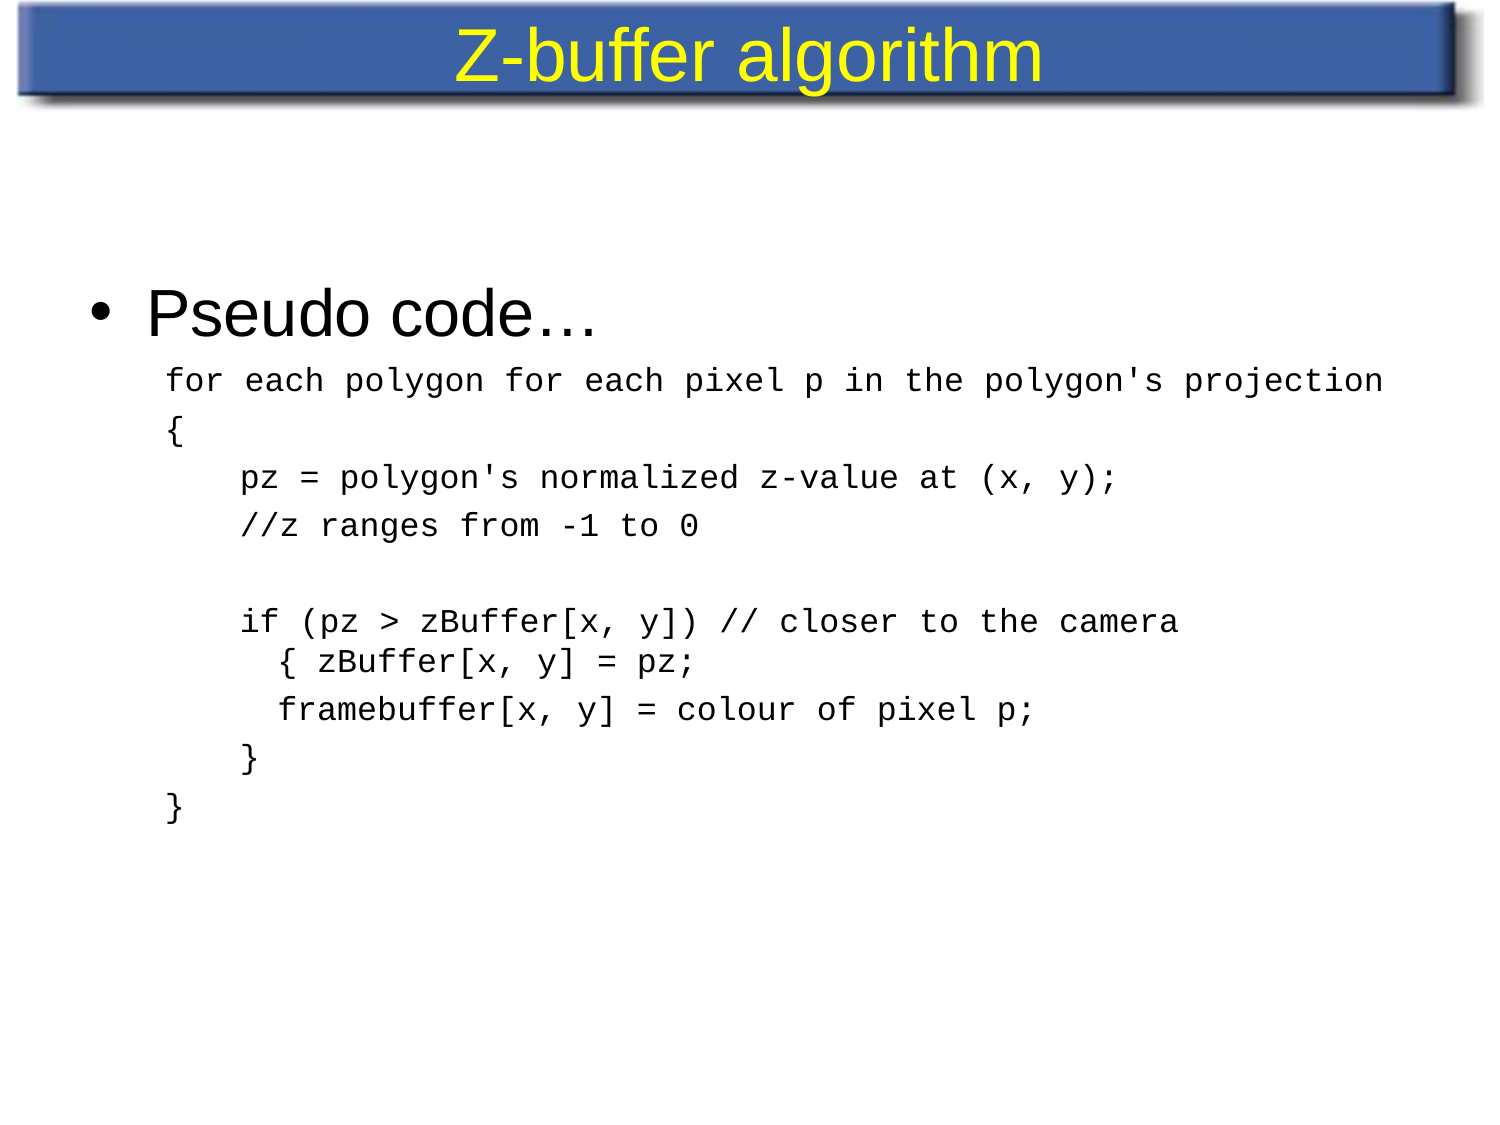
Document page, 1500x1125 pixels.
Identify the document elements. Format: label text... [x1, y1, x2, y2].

list Pseudo code… for each polygon for each pixel p in the polygon's projection { pz = polygon's normalized z-value at (x, y); //z ranges from -1 to 0 if (pz > zBuffer[x, y]) // closer to the camera { zBuffer[x, y] = pz; framebuffer[x, y] = colour of pixel p; } } [75, 262, 1426, 1006]
title Z-buffer algorithm [75, 0, 1426, 105]
picture [16, 0, 1484, 113]
